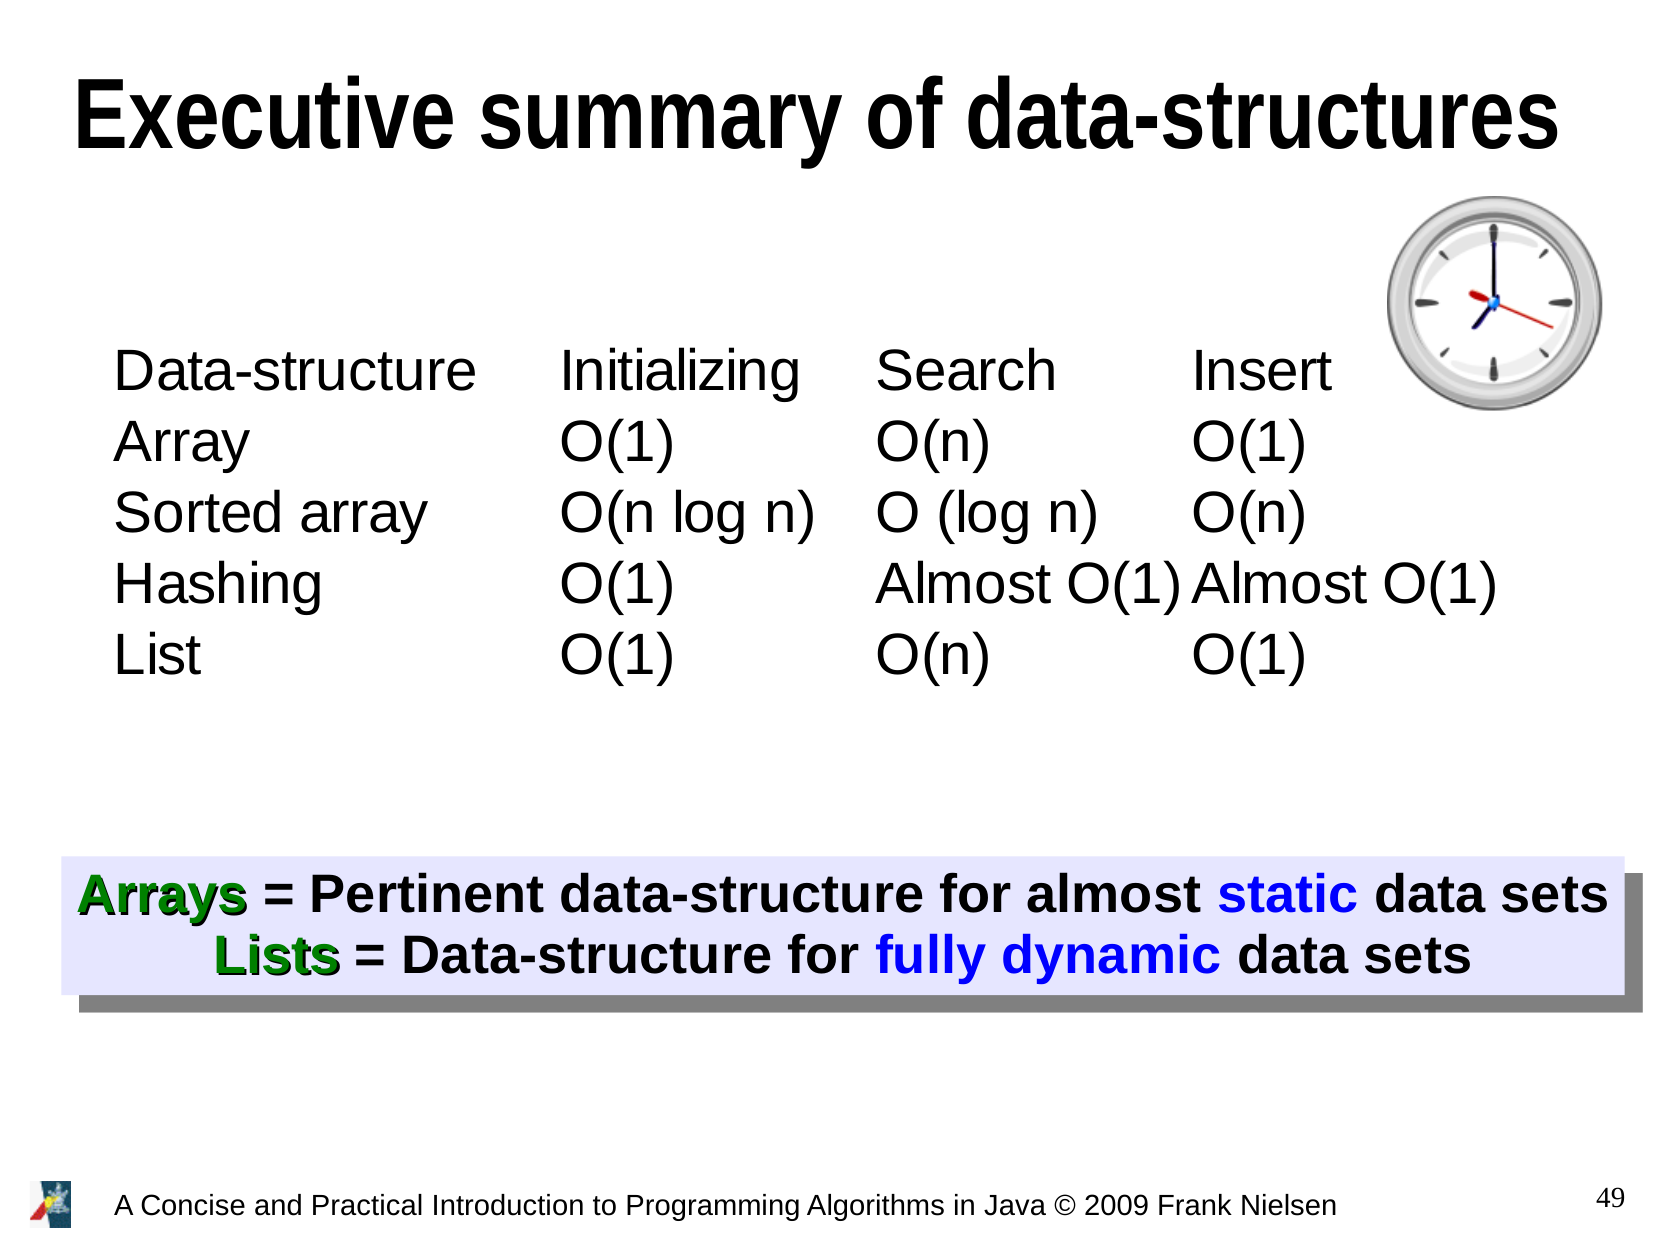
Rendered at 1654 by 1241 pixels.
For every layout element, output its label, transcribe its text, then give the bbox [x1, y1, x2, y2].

text_box Arrays = Pertinent data-structure for almost static data sets Lists = Data-structure for fully dynamic data sets [61, 856, 1625, 996]
text_box Executive summary of data-structures [59, 48, 1578, 178]
picture [29, 1181, 71, 1228]
chart [111, 333, 1509, 692]
picture [1387, 196, 1604, 414]
